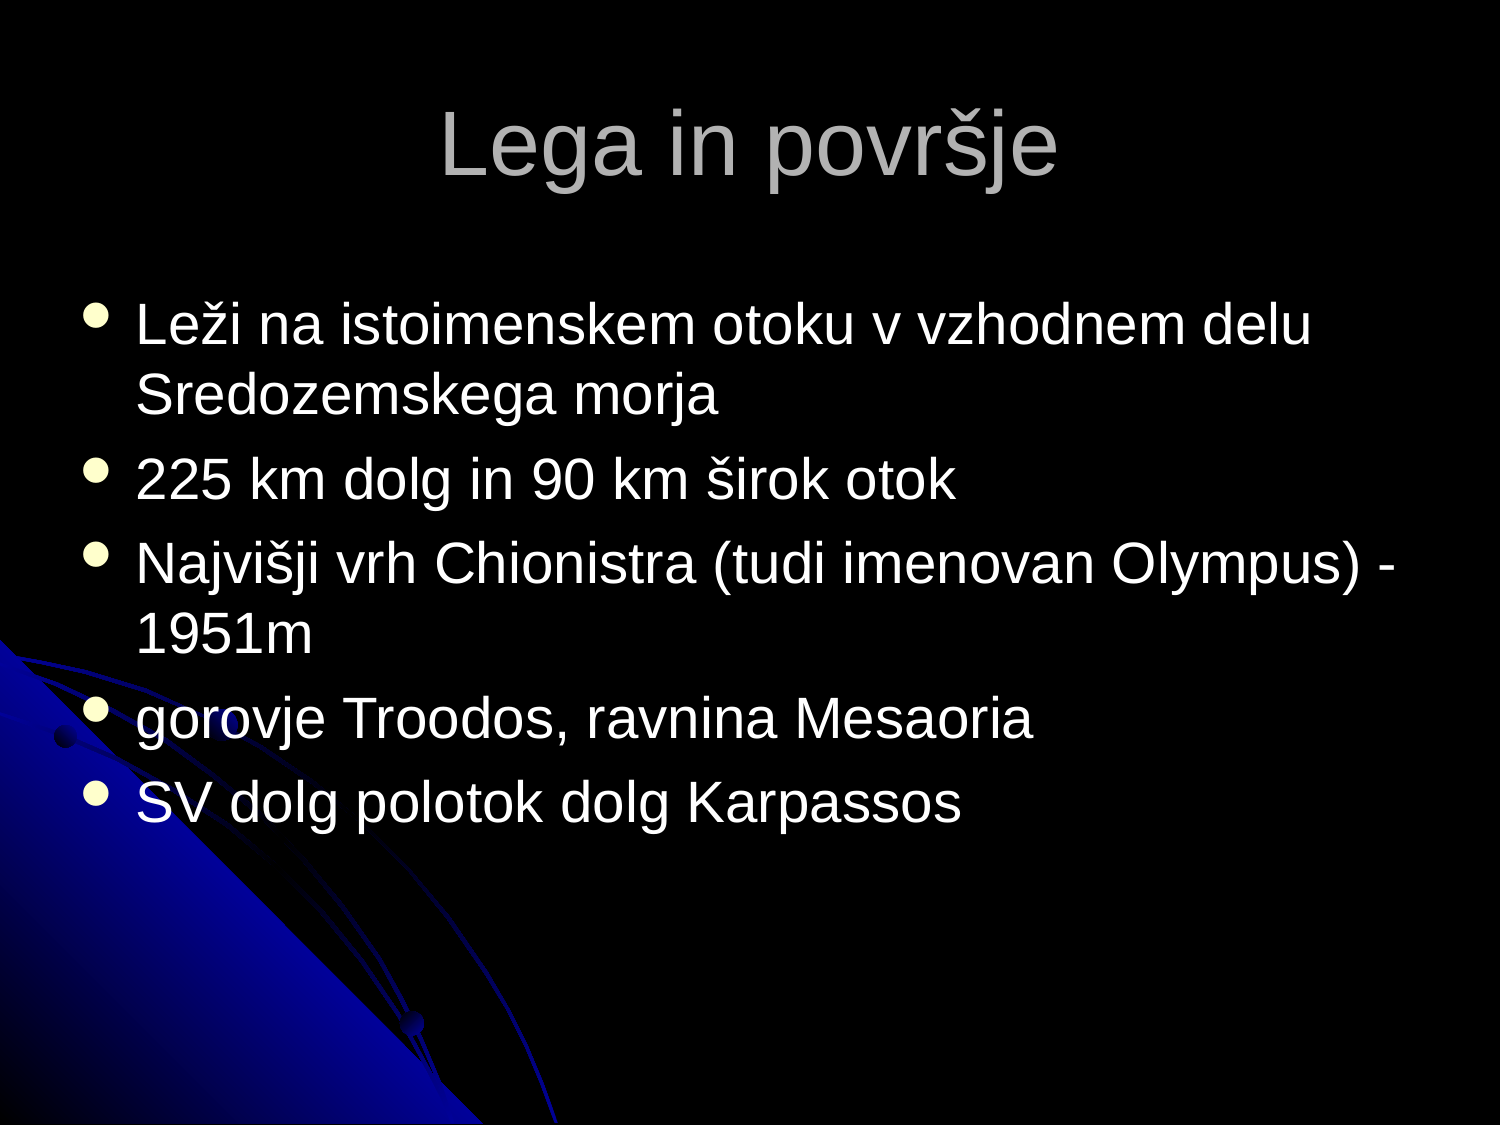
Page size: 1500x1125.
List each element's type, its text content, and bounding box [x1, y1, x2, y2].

list Leži na istoimenskem otoku v vzhodnem delu Sredozemskega morja 225 km dolg in 90 km širok otok Najvišji vrh Chionistra (tudi imenovan Olympus) - 1951m gorovje Troodos, ravnina Mesaoria SV dolg polotok dolg Karpassos [64, 278, 1415, 932]
title Lega in površje [75, 37, 1425, 241]
